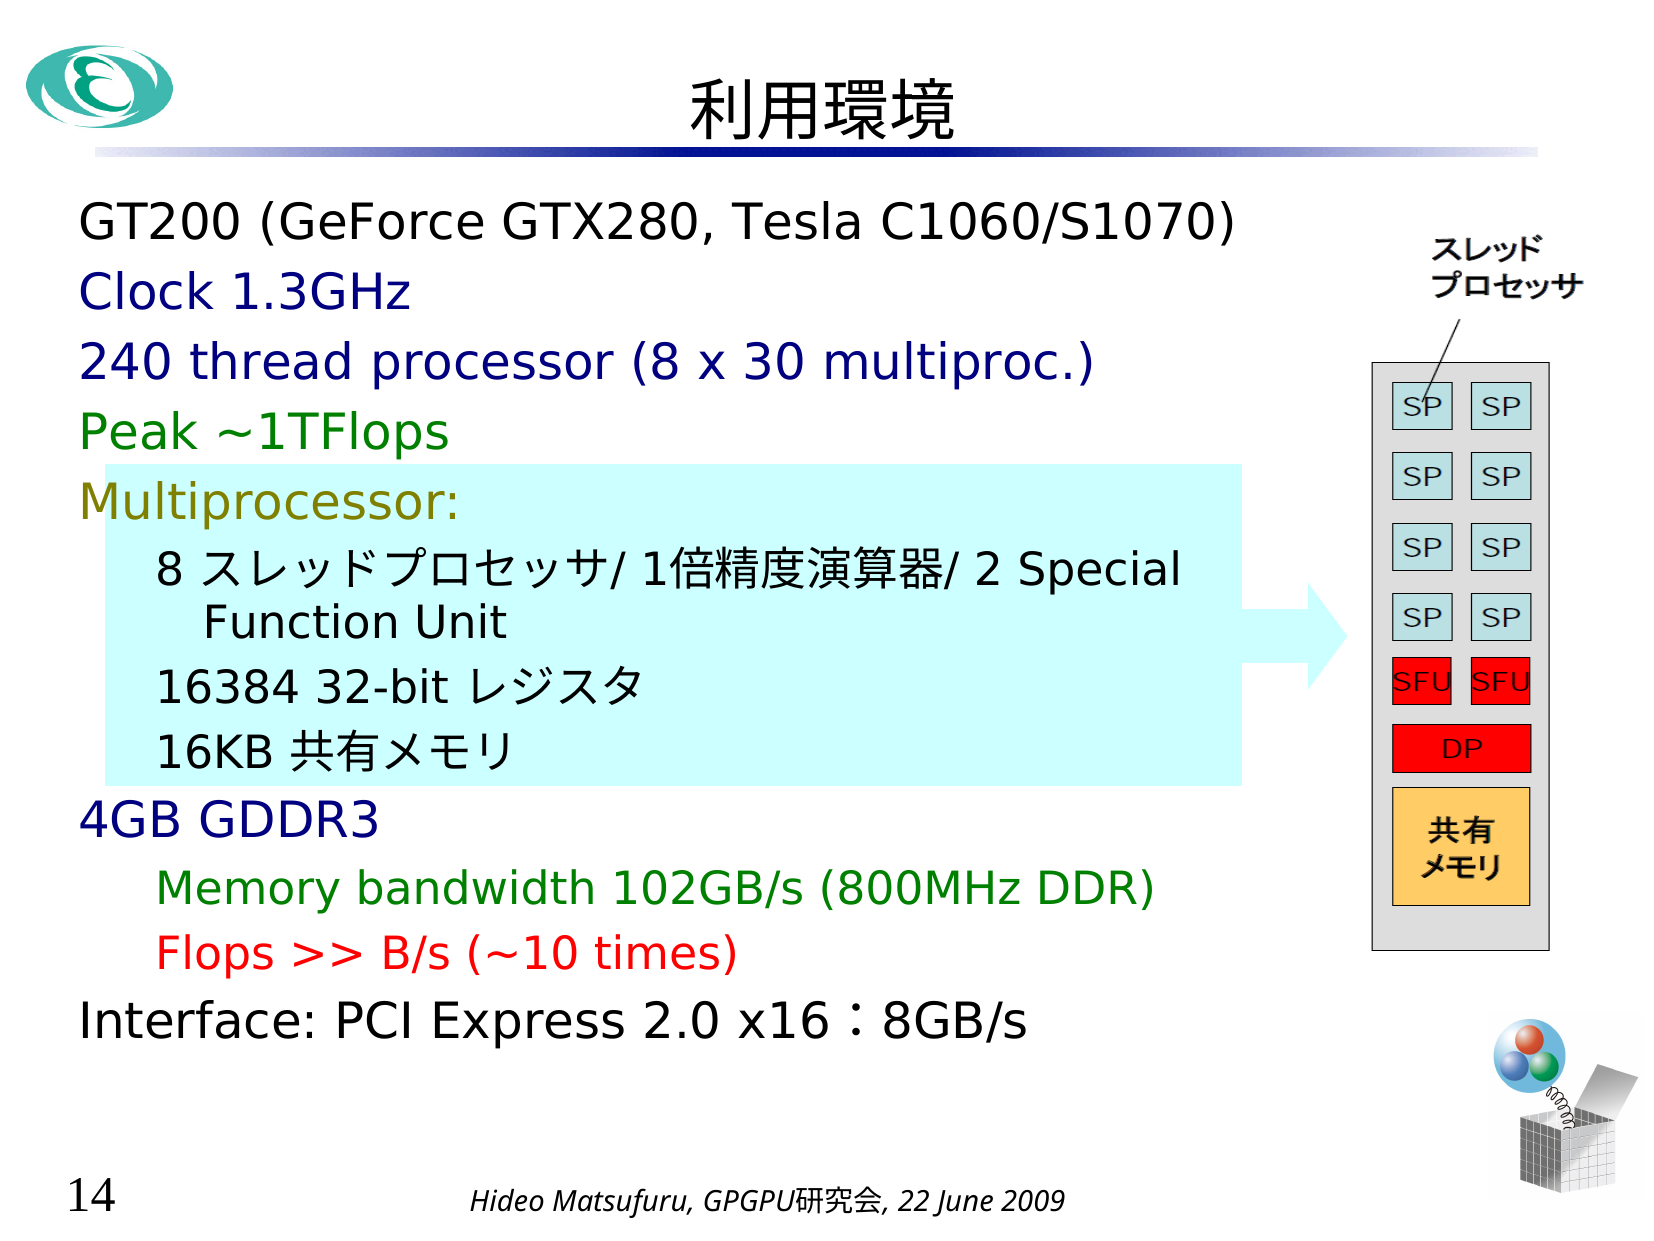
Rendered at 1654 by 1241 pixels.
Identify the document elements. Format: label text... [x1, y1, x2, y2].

text_box [1191, 583, 1348, 689]
picture [95, 147, 198, 157]
picture [1488, 1012, 1644, 1200]
picture [1358, 229, 1592, 963]
picture [1447, 147, 1538, 157]
title 利用環境 [198, 58, 1447, 165]
list GT200 (GeForce GTX280, Tesla C1060/S1070) Clock 1.3GHz 240 thread processor (8 x 30 multiproc.) Peak ~1TFlops Multiprocessor: 8 スレッドプロセッサ/ 1倍精度演算器/ 2 Special Function Unit 16384 32-bit レジスタ 16KB 共有メモリ 4GB GDDR3 Memory bandwidth 102GB/s (800MHz DDR) Flops >> B/s (~10 times) Interface: PCI Express 2.0 x16：8GB/s [60, 192, 1247, 1051]
picture [20, 37, 179, 136]
